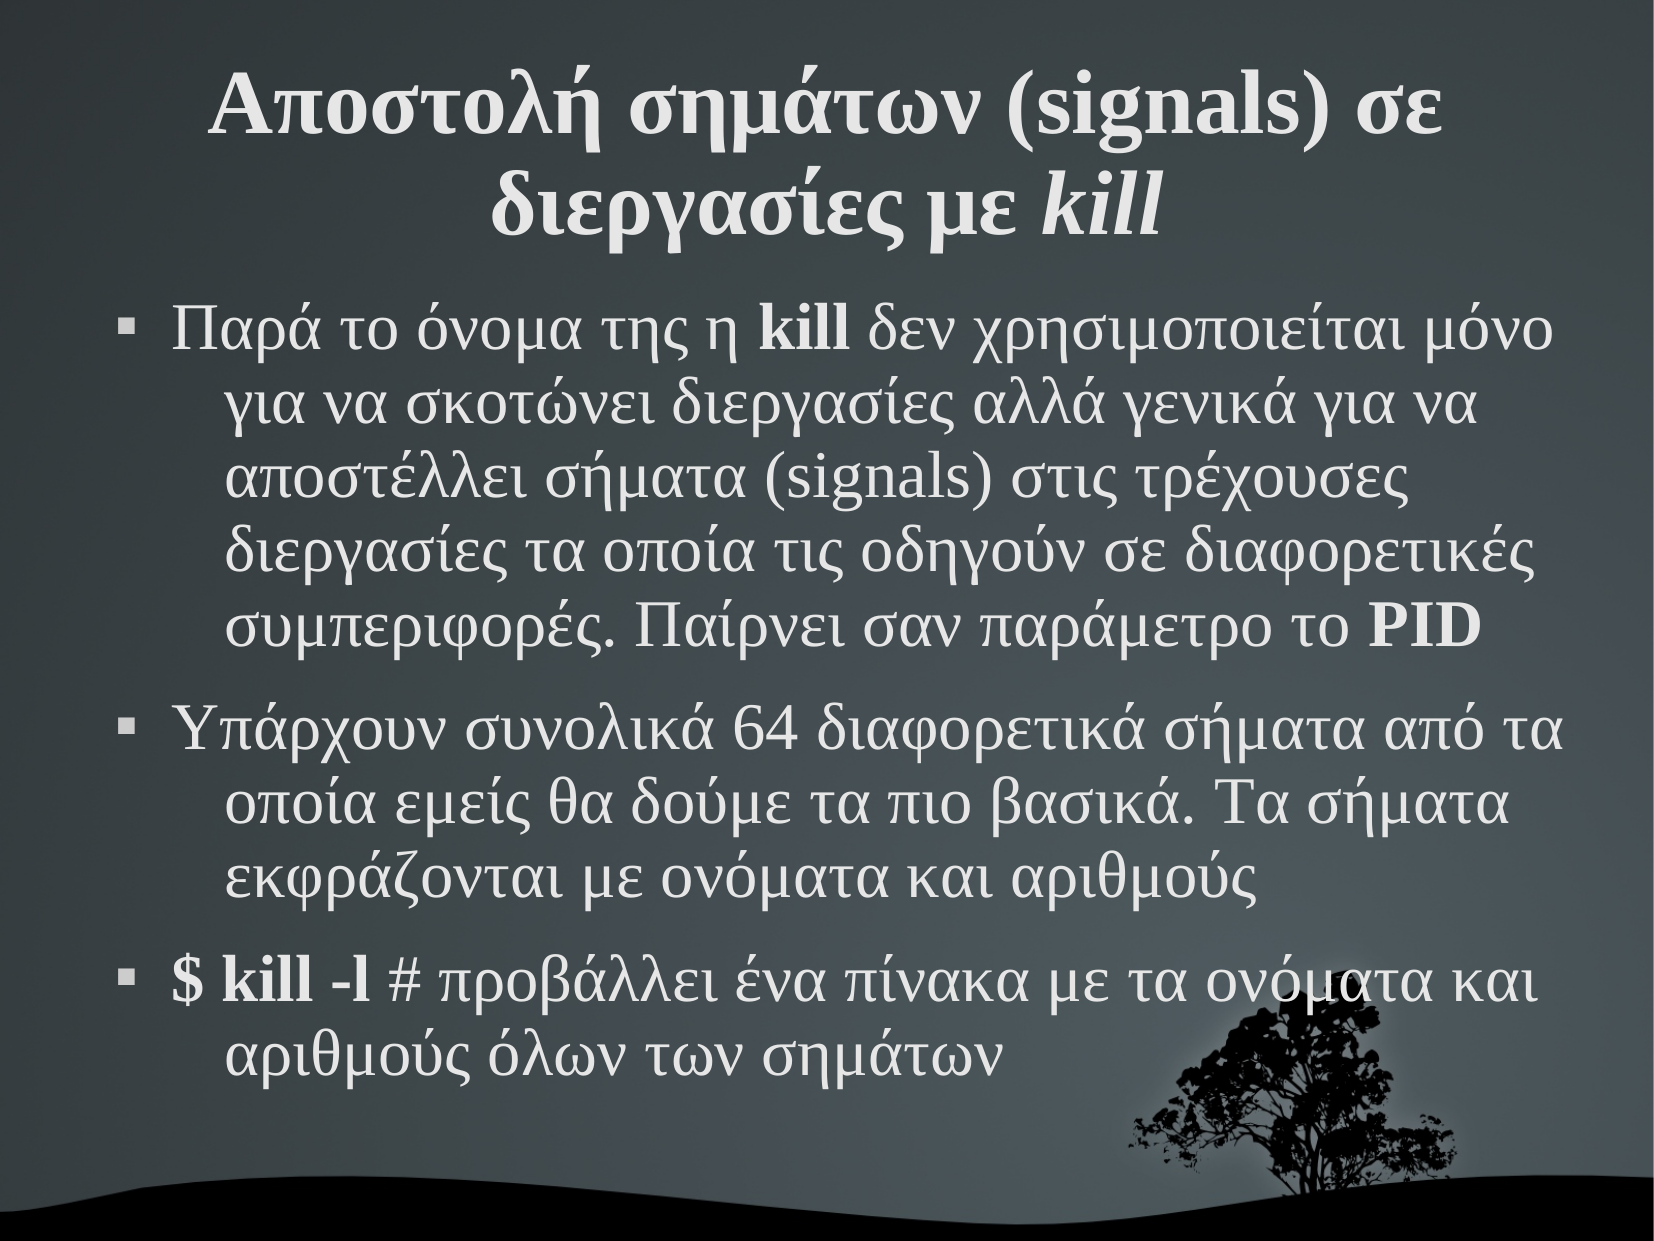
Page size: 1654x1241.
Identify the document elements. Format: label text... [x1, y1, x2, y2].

picture [0, 0, 1654, 1241]
title Αποστολή σημάτων (signals) σε διεργασίες με kill [82, 33, 1571, 273]
list Παρά το όνομα της η kill δεν χρησιμοποιείται μόνο για να σκοτώνει διεργασίες αλλά γενικά για να αποστέλλει σήματα (signals) στις τρέχουσες διεργασίες τα οποία τις οδηγούν σε διαφορετικές συμπεριφορές. Παίρνει σαν παράμετρο το PID Υπάρχουν συνολικά 64 διαφορετικά σήματα από τα οποία εμείς θα δούμε τα πιο βασικά. Τα σήματα εκφράζονται με ονόματα και αριθμούς $ kill -l # προβάλλει ένα πίνακα με τα ονόματα και αριθμούς όλων των σημάτων [82, 290, 1571, 1177]
